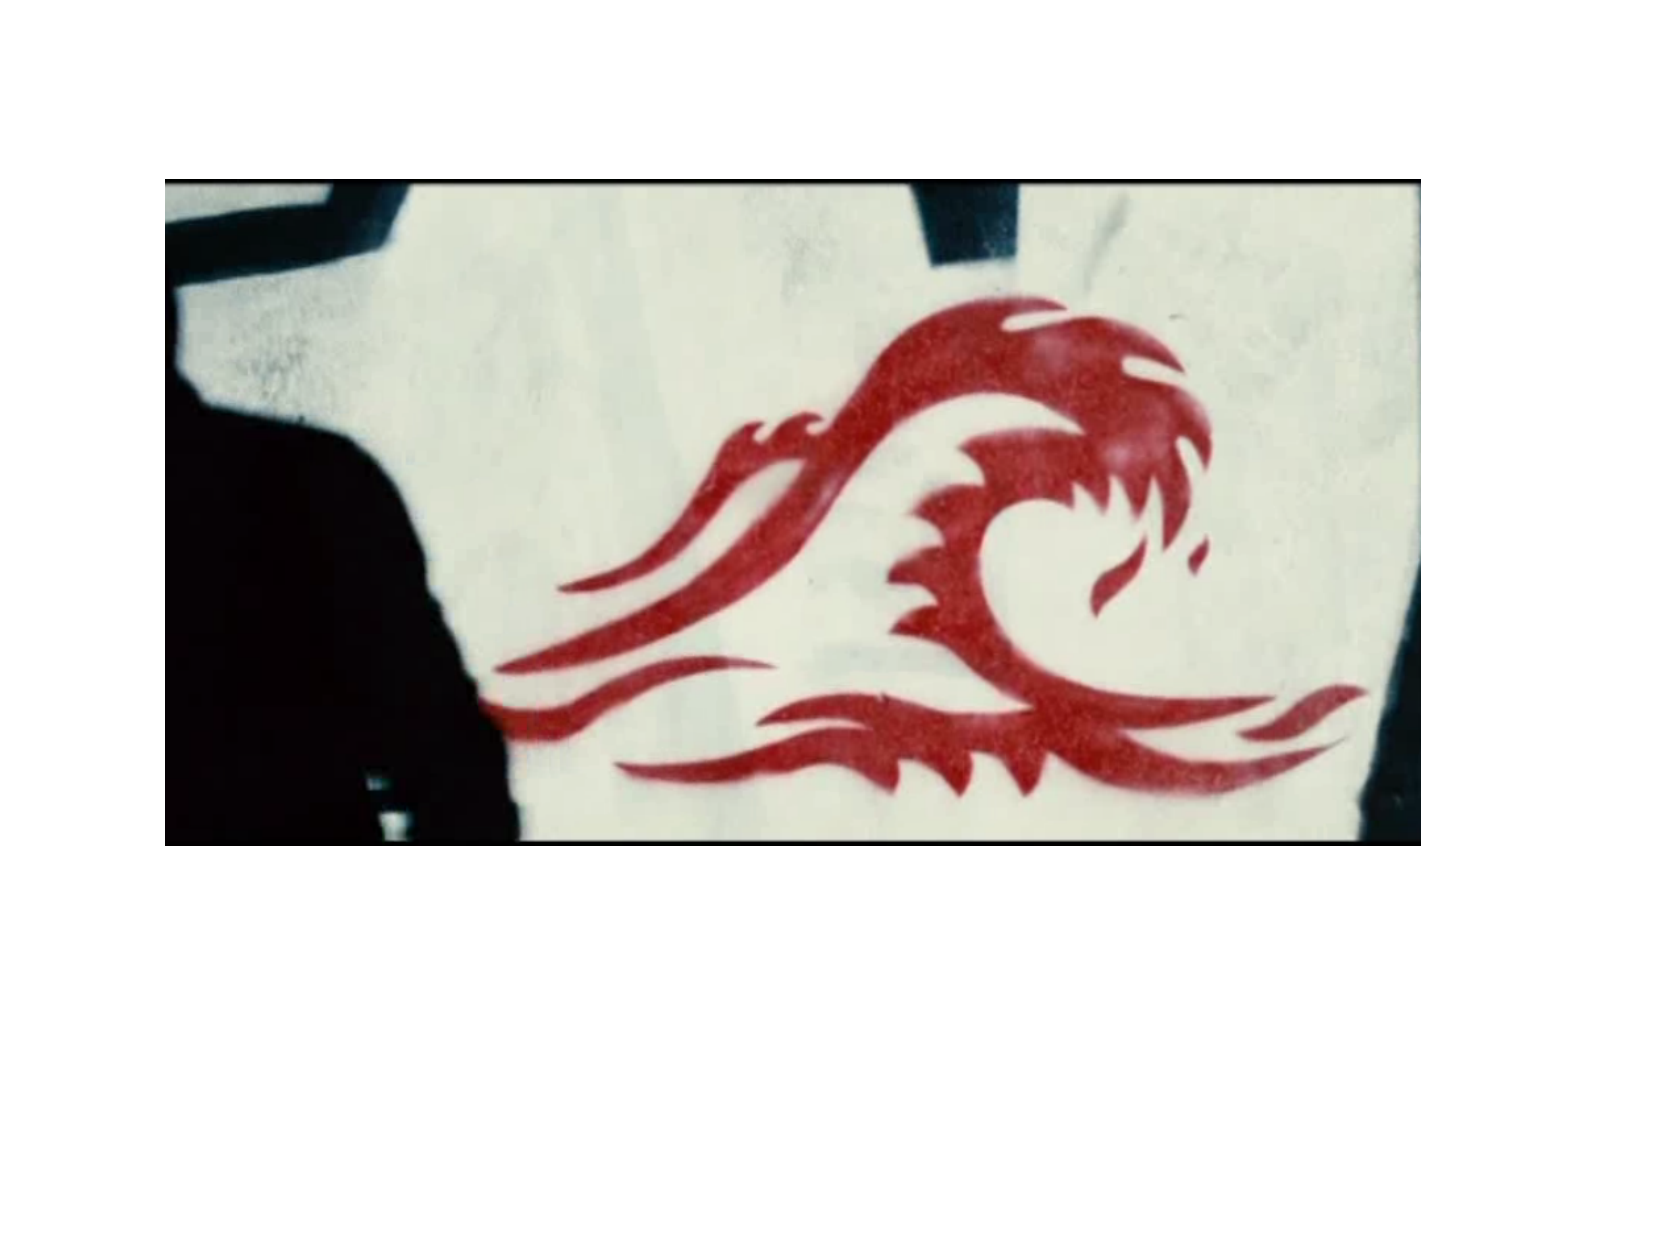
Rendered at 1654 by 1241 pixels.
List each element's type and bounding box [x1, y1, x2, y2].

picture [165, 179, 1421, 846]
